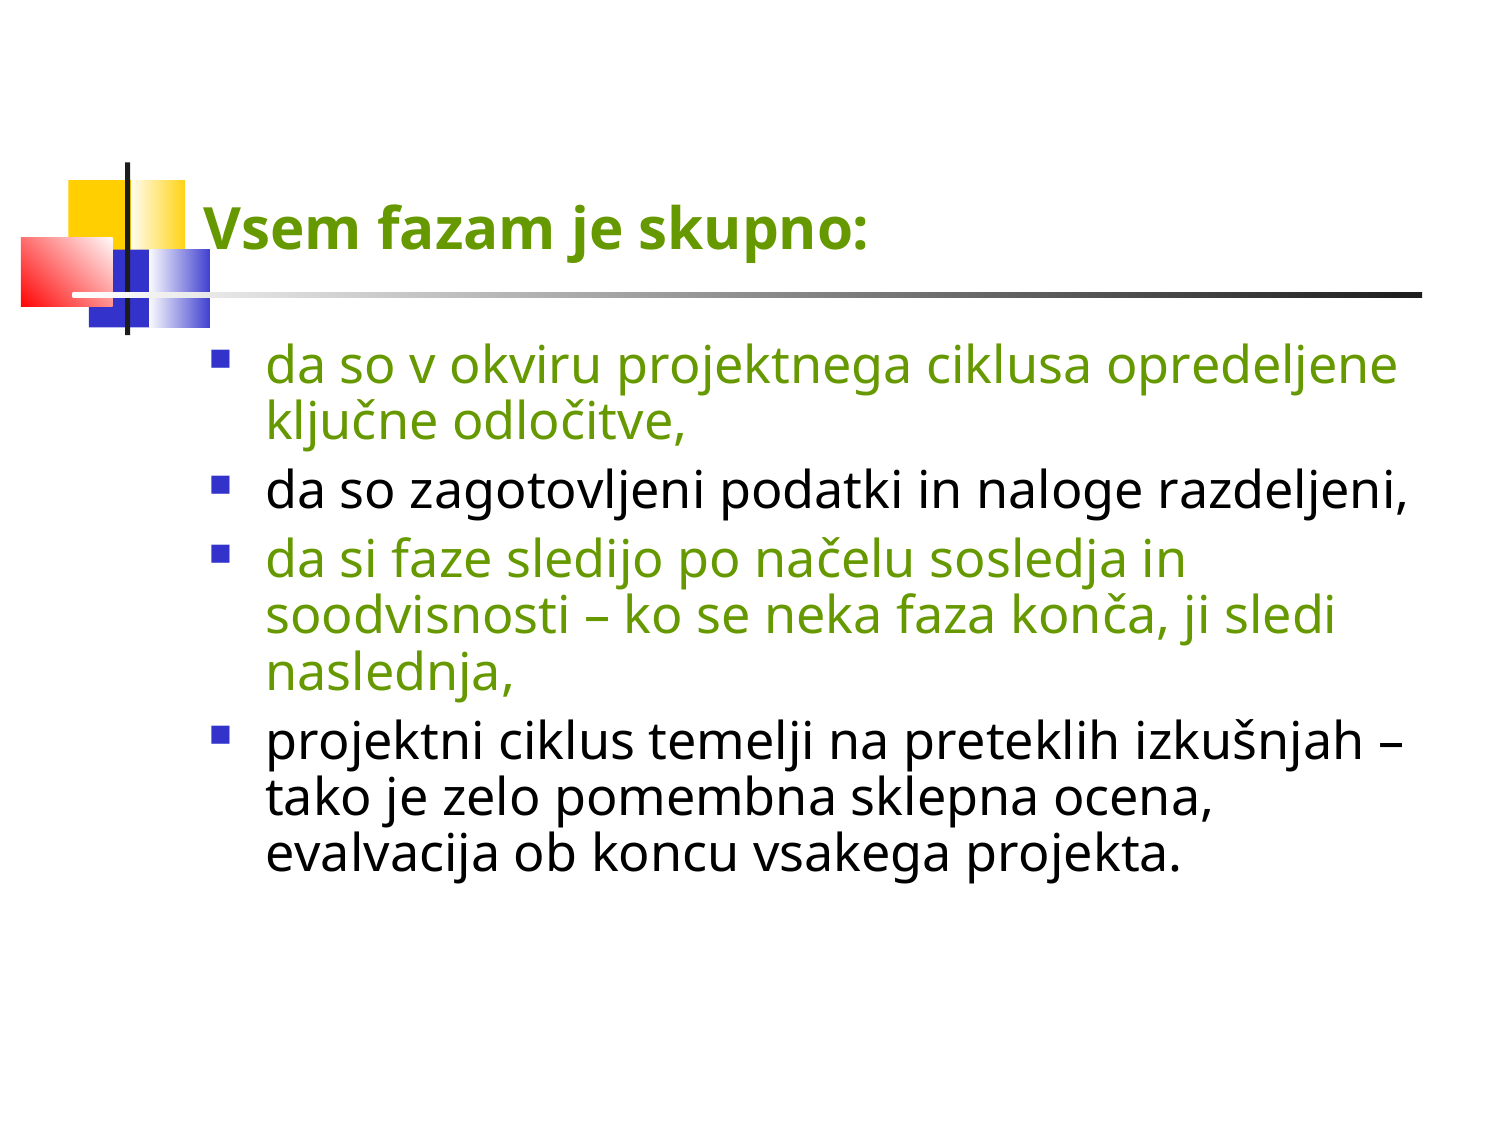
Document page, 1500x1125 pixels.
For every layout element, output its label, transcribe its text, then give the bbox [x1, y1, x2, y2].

title Vsem fazam je skupno: [188, 35, 1468, 276]
list da so v okviru projektnega ciklusa opredeljene ključne odločitve, da so zagotovljeni podatki in naloge razdeljeni, da si faze sledijo po načelu sosledja in soodvisnosti – ko se neka faza konča, ji sledi naslednja, projektni ciklus temelji na preteklih izkušnjah – tako je zelo pomembna sklepna ocena, evalvacija ob koncu vsakega projekta. [193, 331, 1469, 1007]
